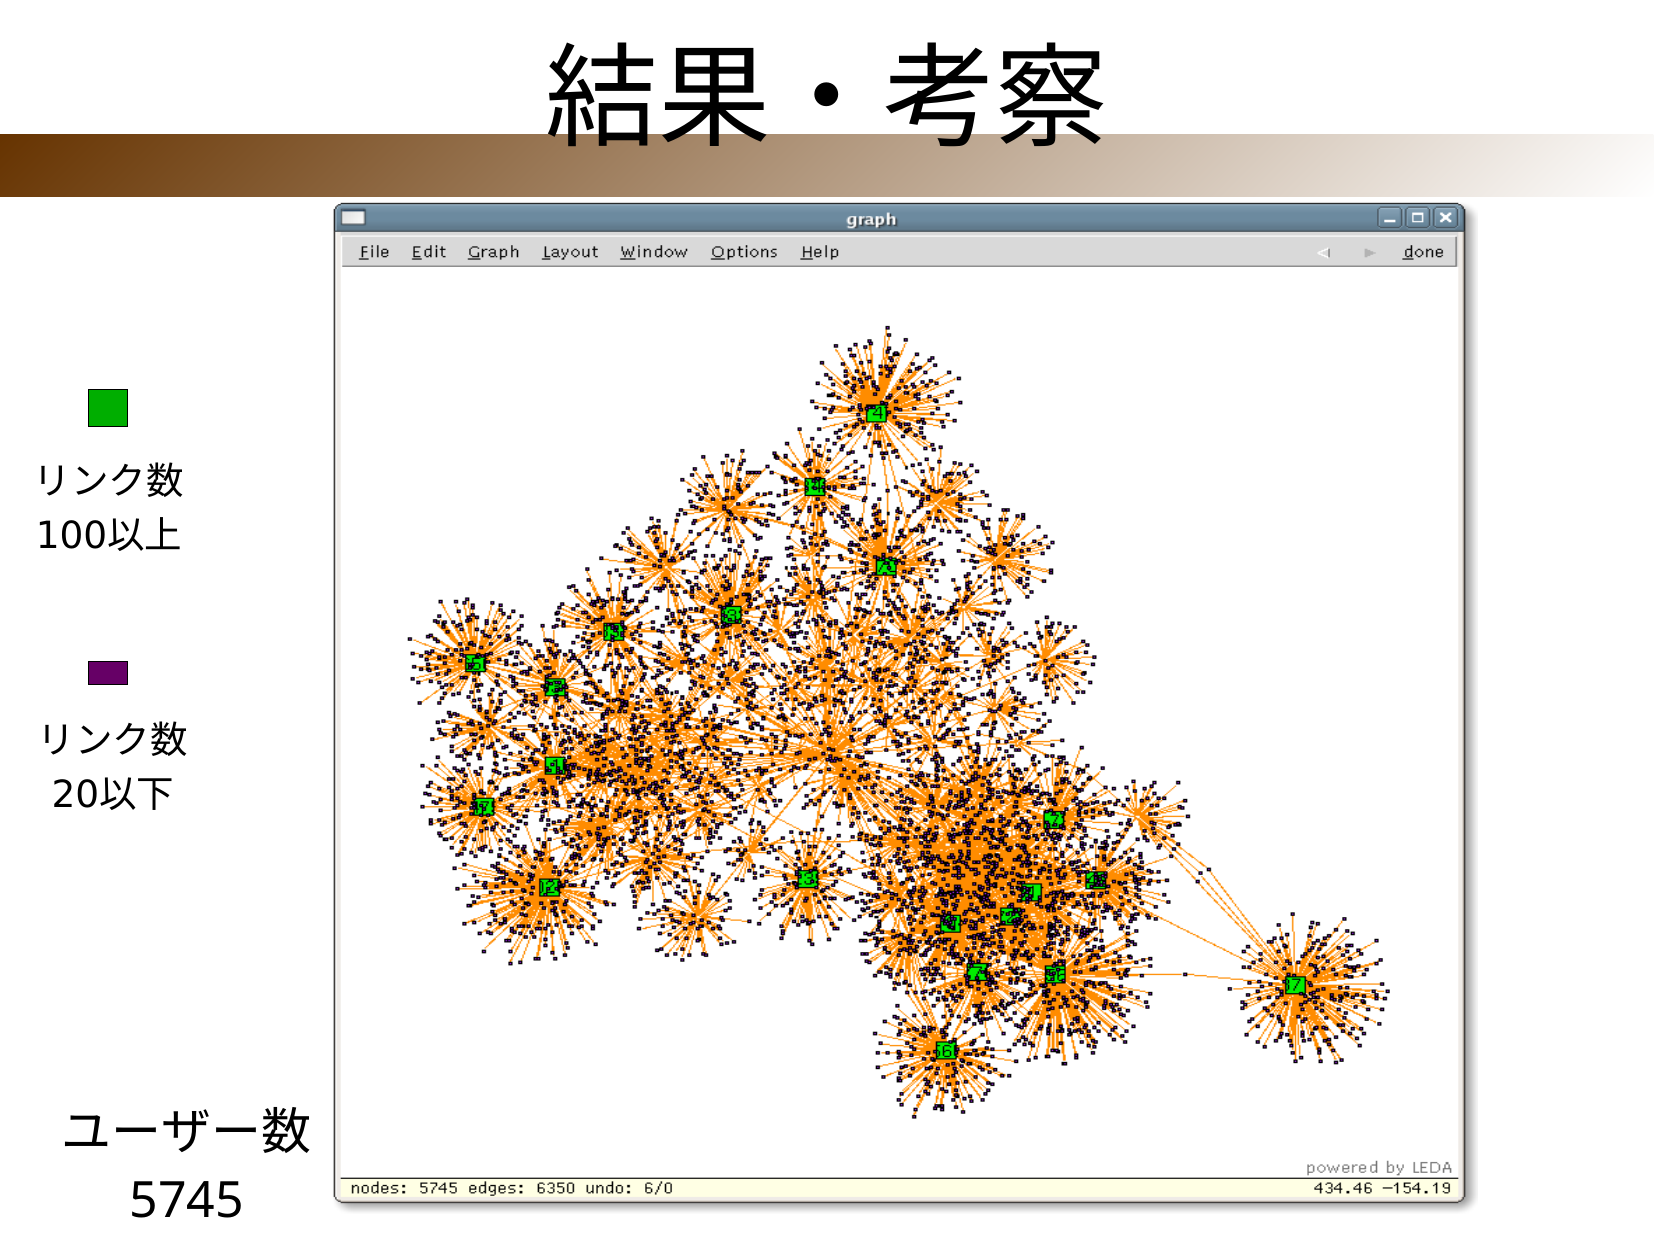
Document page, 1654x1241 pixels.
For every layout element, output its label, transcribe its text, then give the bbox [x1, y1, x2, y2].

text_box [88, 661, 128, 685]
text_box リンク数 20以下 [15, 702, 211, 799]
text_box 結果・考察 [88, 0, 1565, 148]
text_box [88, 389, 128, 427]
text_box リンク数 100以上 [0, 443, 219, 540]
text_box [0, 134, 1654, 197]
text_box ユーザー数 5745 [41, 1083, 333, 1207]
picture [327, 197, 1478, 1214]
